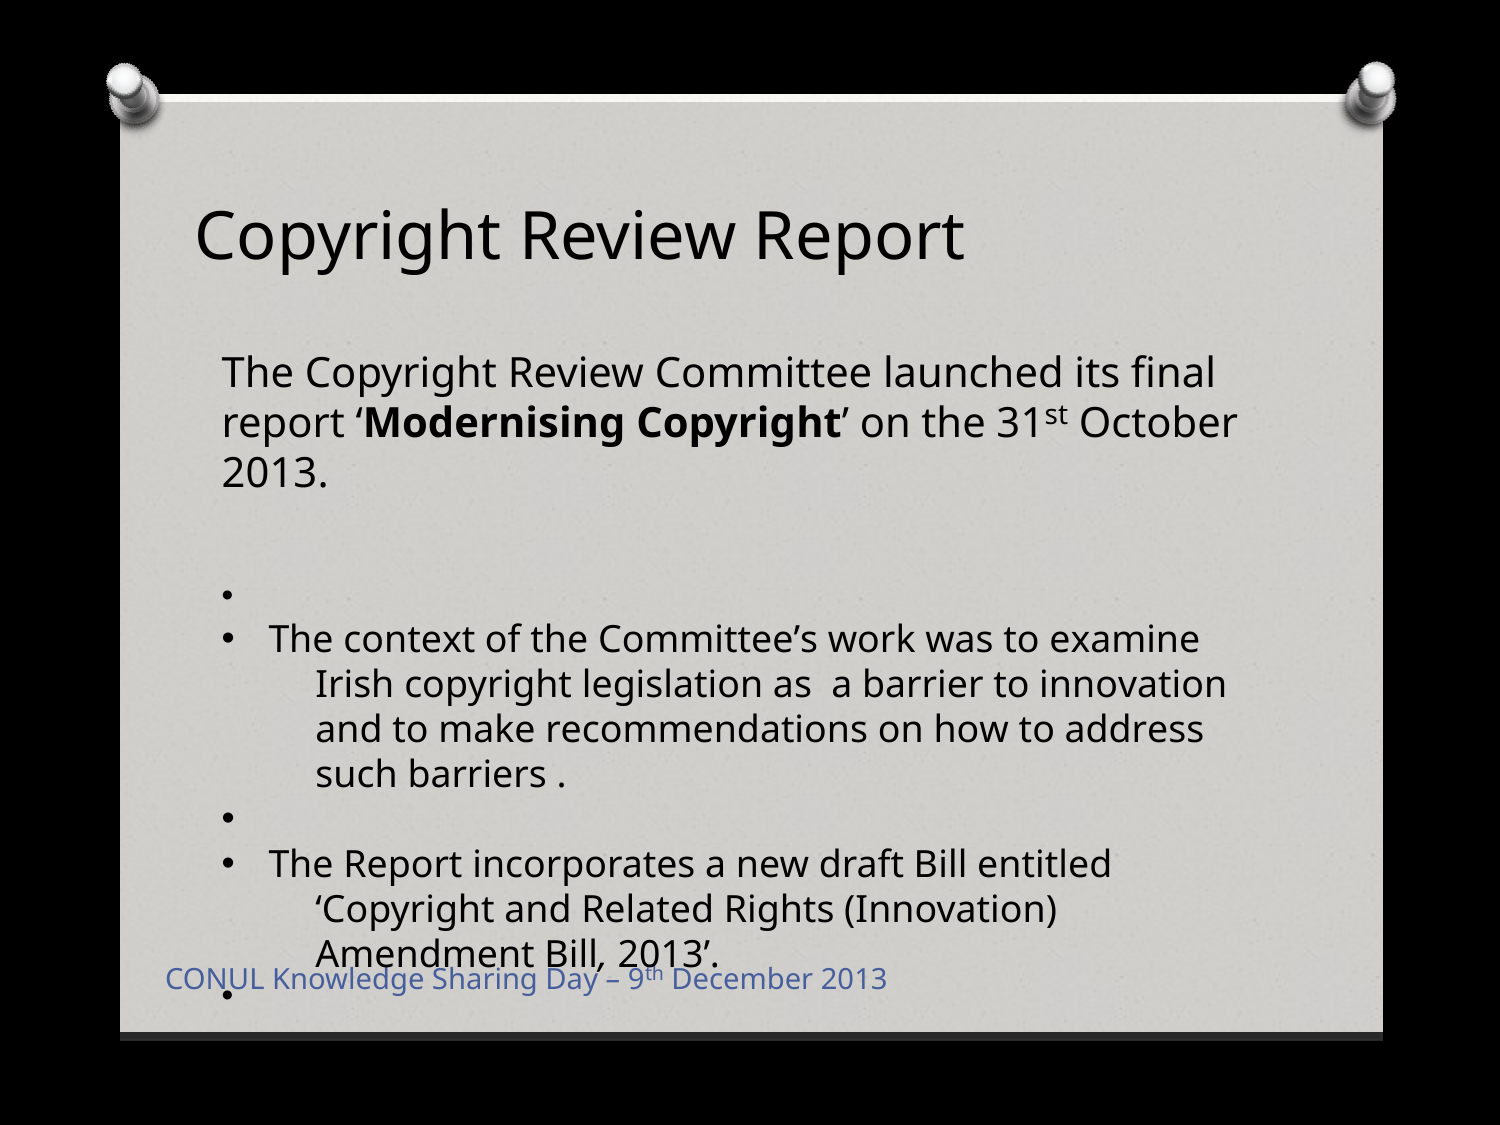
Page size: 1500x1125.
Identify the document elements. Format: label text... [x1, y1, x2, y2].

text_box The Copyright Review Committee launched its final report ‘Modernising Copyright’ on the 31st October 2013. The context of the Committee’s work was to examine Irish copyright legislation as a barrier to innovation and to make recommendations on how to address such barriers . The Report incorporates a new draft Bill entitled ‘Copyright and Related Rights (Innovation) Amendment Bill, 2013’. [207, 338, 1282, 1068]
text_box CONUL Knowledge Sharing Day – 9th December 2013 [150, 952, 207, 1013]
title Copyright Review Report [179, 134, 1323, 332]
